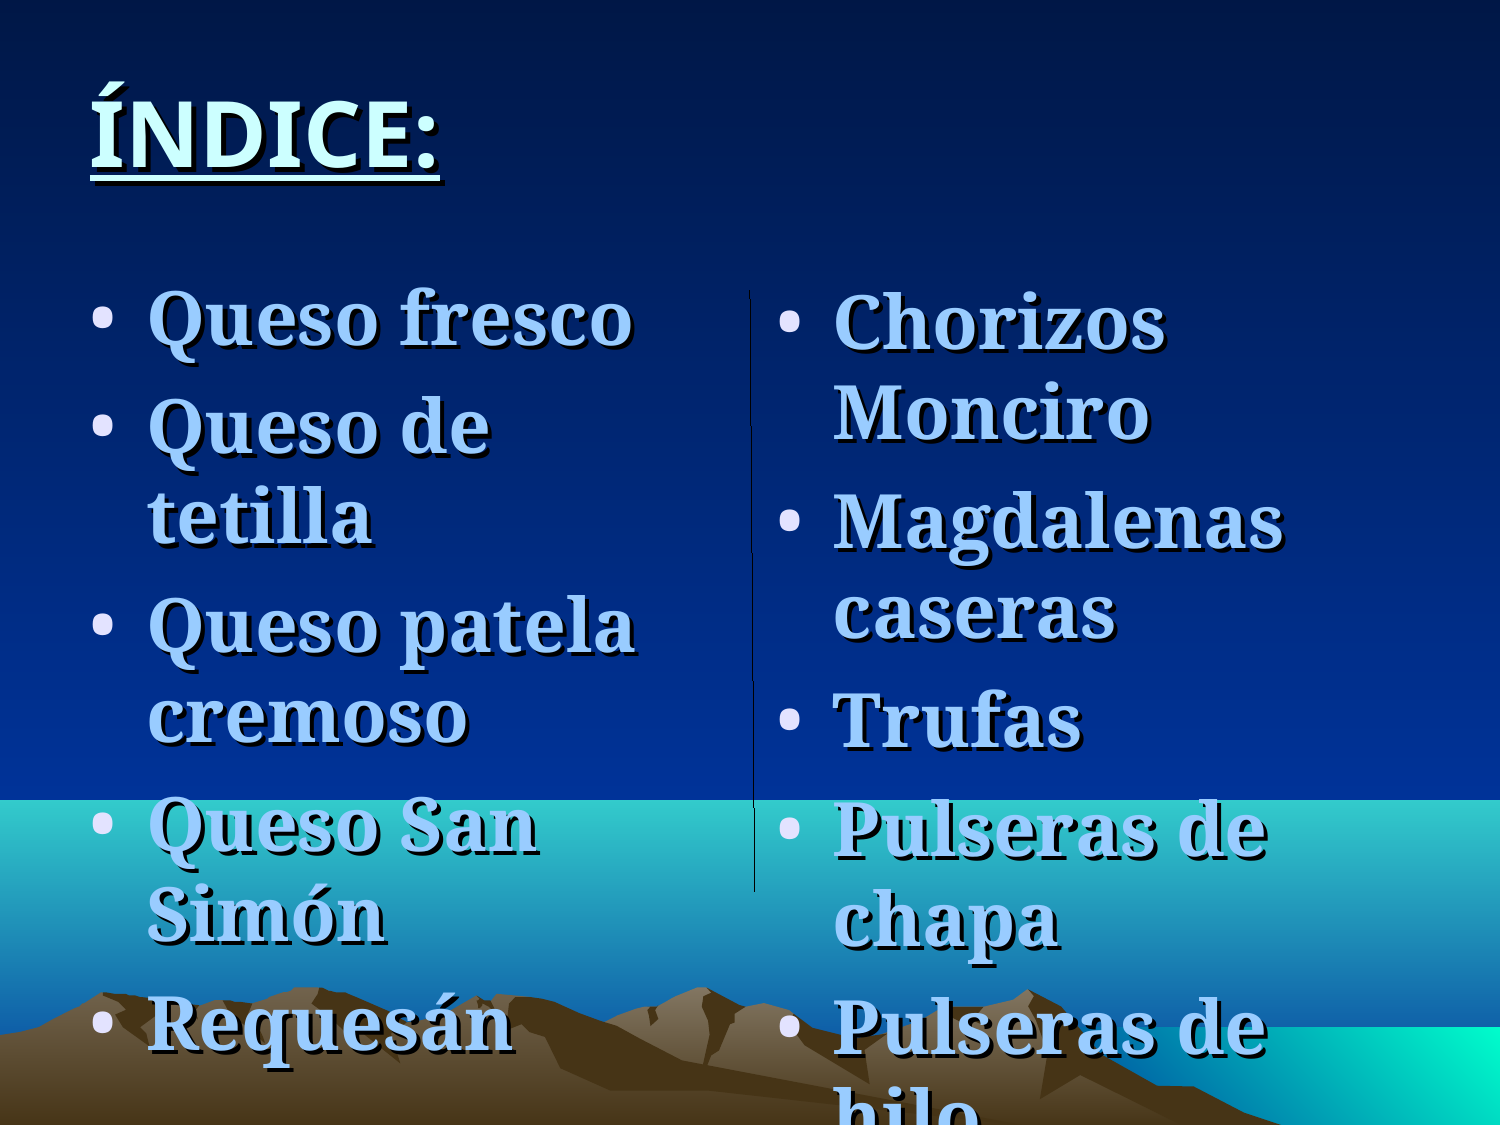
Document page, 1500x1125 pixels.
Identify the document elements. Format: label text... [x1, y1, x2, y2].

title ÍNDICE: [75, 37, 1426, 225]
list Chorizos Monciro Magdalenas caseras Trufas Pulseras de chapa Pulseras de hilo [761, 267, 1447, 1010]
list Queso fresco Queso de tetilla Queso patela cremoso Queso San Simón Requesán [75, 262, 738, 1002]
